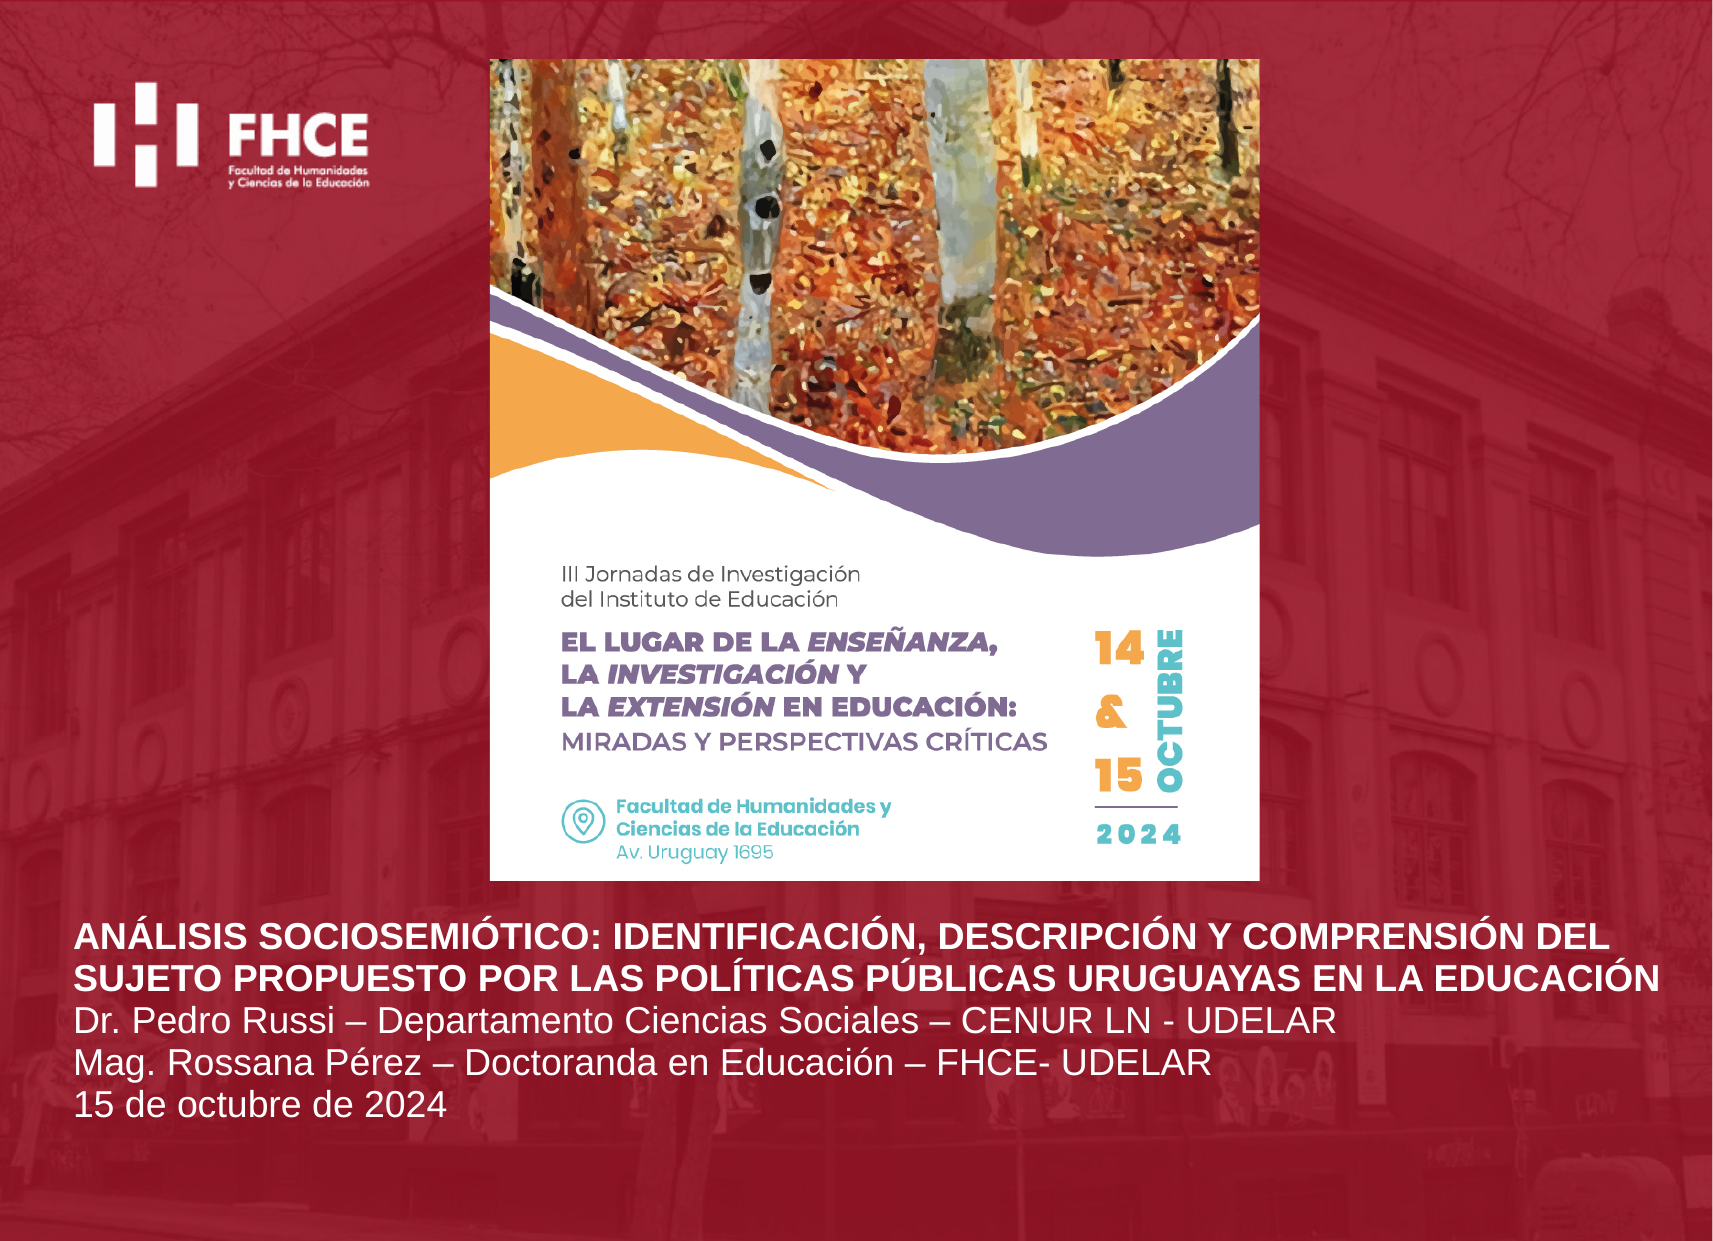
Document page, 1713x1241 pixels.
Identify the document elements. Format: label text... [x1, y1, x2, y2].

text_box ANÁLISIS SOCIOSEMIÓTICO: IDENTIFICACIÓN, DESCRIPCIÓN Y COMPRENSIÓN DEL SUJETO PROPUESTO POR LAS POLÍTICAS PÚBLICAS URUGUAYAS EN LA EDUCACIÓN Dr. Pedro Russi – Departamento Ciencias Sociales – CENUR LN - UDELAR Mag. Rossana Pérez – Doctoranda en Educación – FHCE- UDELAR 15 de octubre de 2024 [58, 908, 1713, 1141]
picture [0, 0, 1713, 1241]
